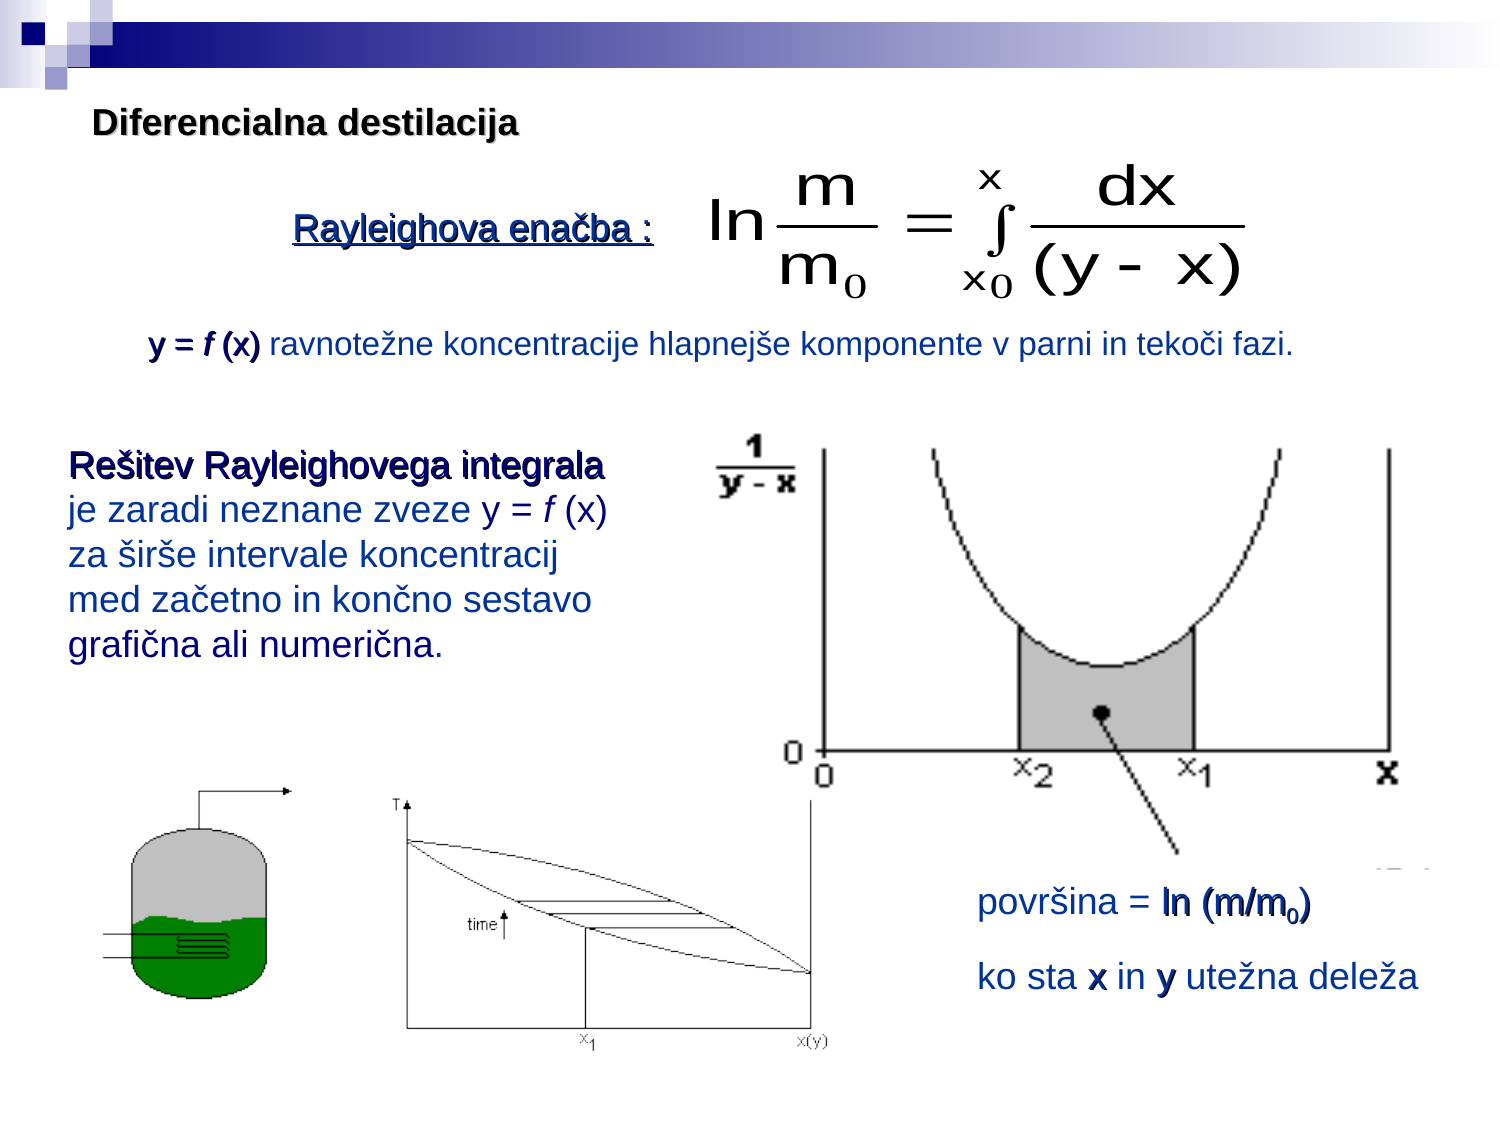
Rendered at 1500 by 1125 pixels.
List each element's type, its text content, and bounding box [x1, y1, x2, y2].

chart [702, 152, 1256, 308]
text_box površina = ln (m/m0) ko sta x in y utežna deleža [962, 869, 1447, 1005]
text_box Diferencialna destilacija [76, 90, 1200, 151]
text_box Rayleighova enačba : [277, 195, 1081, 256]
picture [100, 432, 1440, 1053]
text_box y = f (x) ravnotežne koncentracije hlapnejše komponente v parni in tekoči fazi. [124, 314, 1495, 457]
text_box Rešitev Rayleighovega integrala je zaradi neznane zveze y = f (x) za širše intervale koncentracij med začetno in končno sestavo grafična ali numerična. [53, 432, 644, 718]
